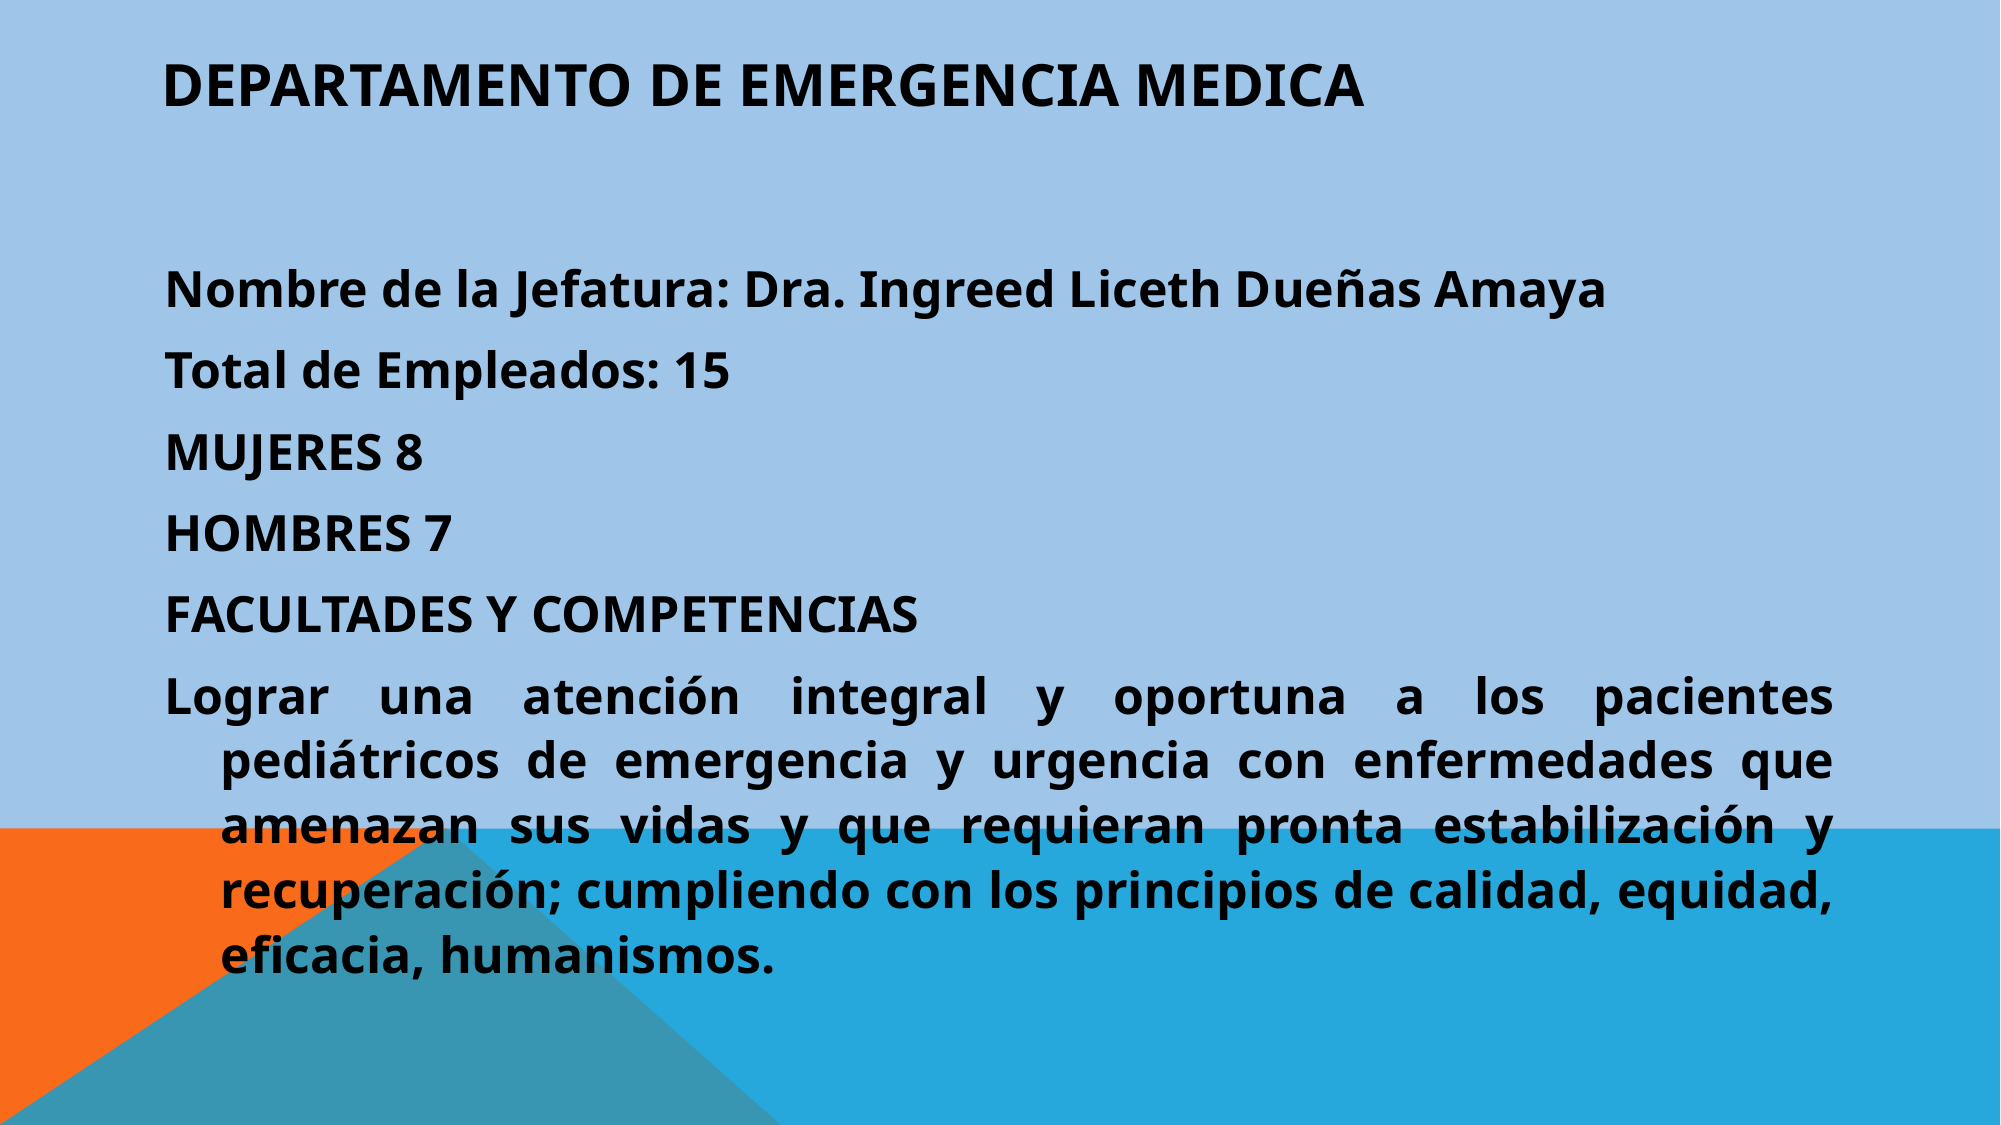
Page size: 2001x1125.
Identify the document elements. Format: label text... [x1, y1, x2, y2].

text_box DEPARTAMENTO DE EMERGENCIA MEDICA [146, 40, 1847, 210]
text_box Nombre de la Jefatura: Dra. Ingreed Liceth Dueñas Amaya Total de Empleados: 15 MUJERES 8 HOMBRES 7 FACULTADES Y COMPETENCIAS Lograr una atención integral y oportuna a los pacientes pediátricos de emergencia y urgencia con enfermedades que amenazan sus vidas y que requieran pronta estabilización y recuperación; cumpliendo con los principios de calidad, equidad, eficacia, humanismos. [149, 244, 1850, 956]
